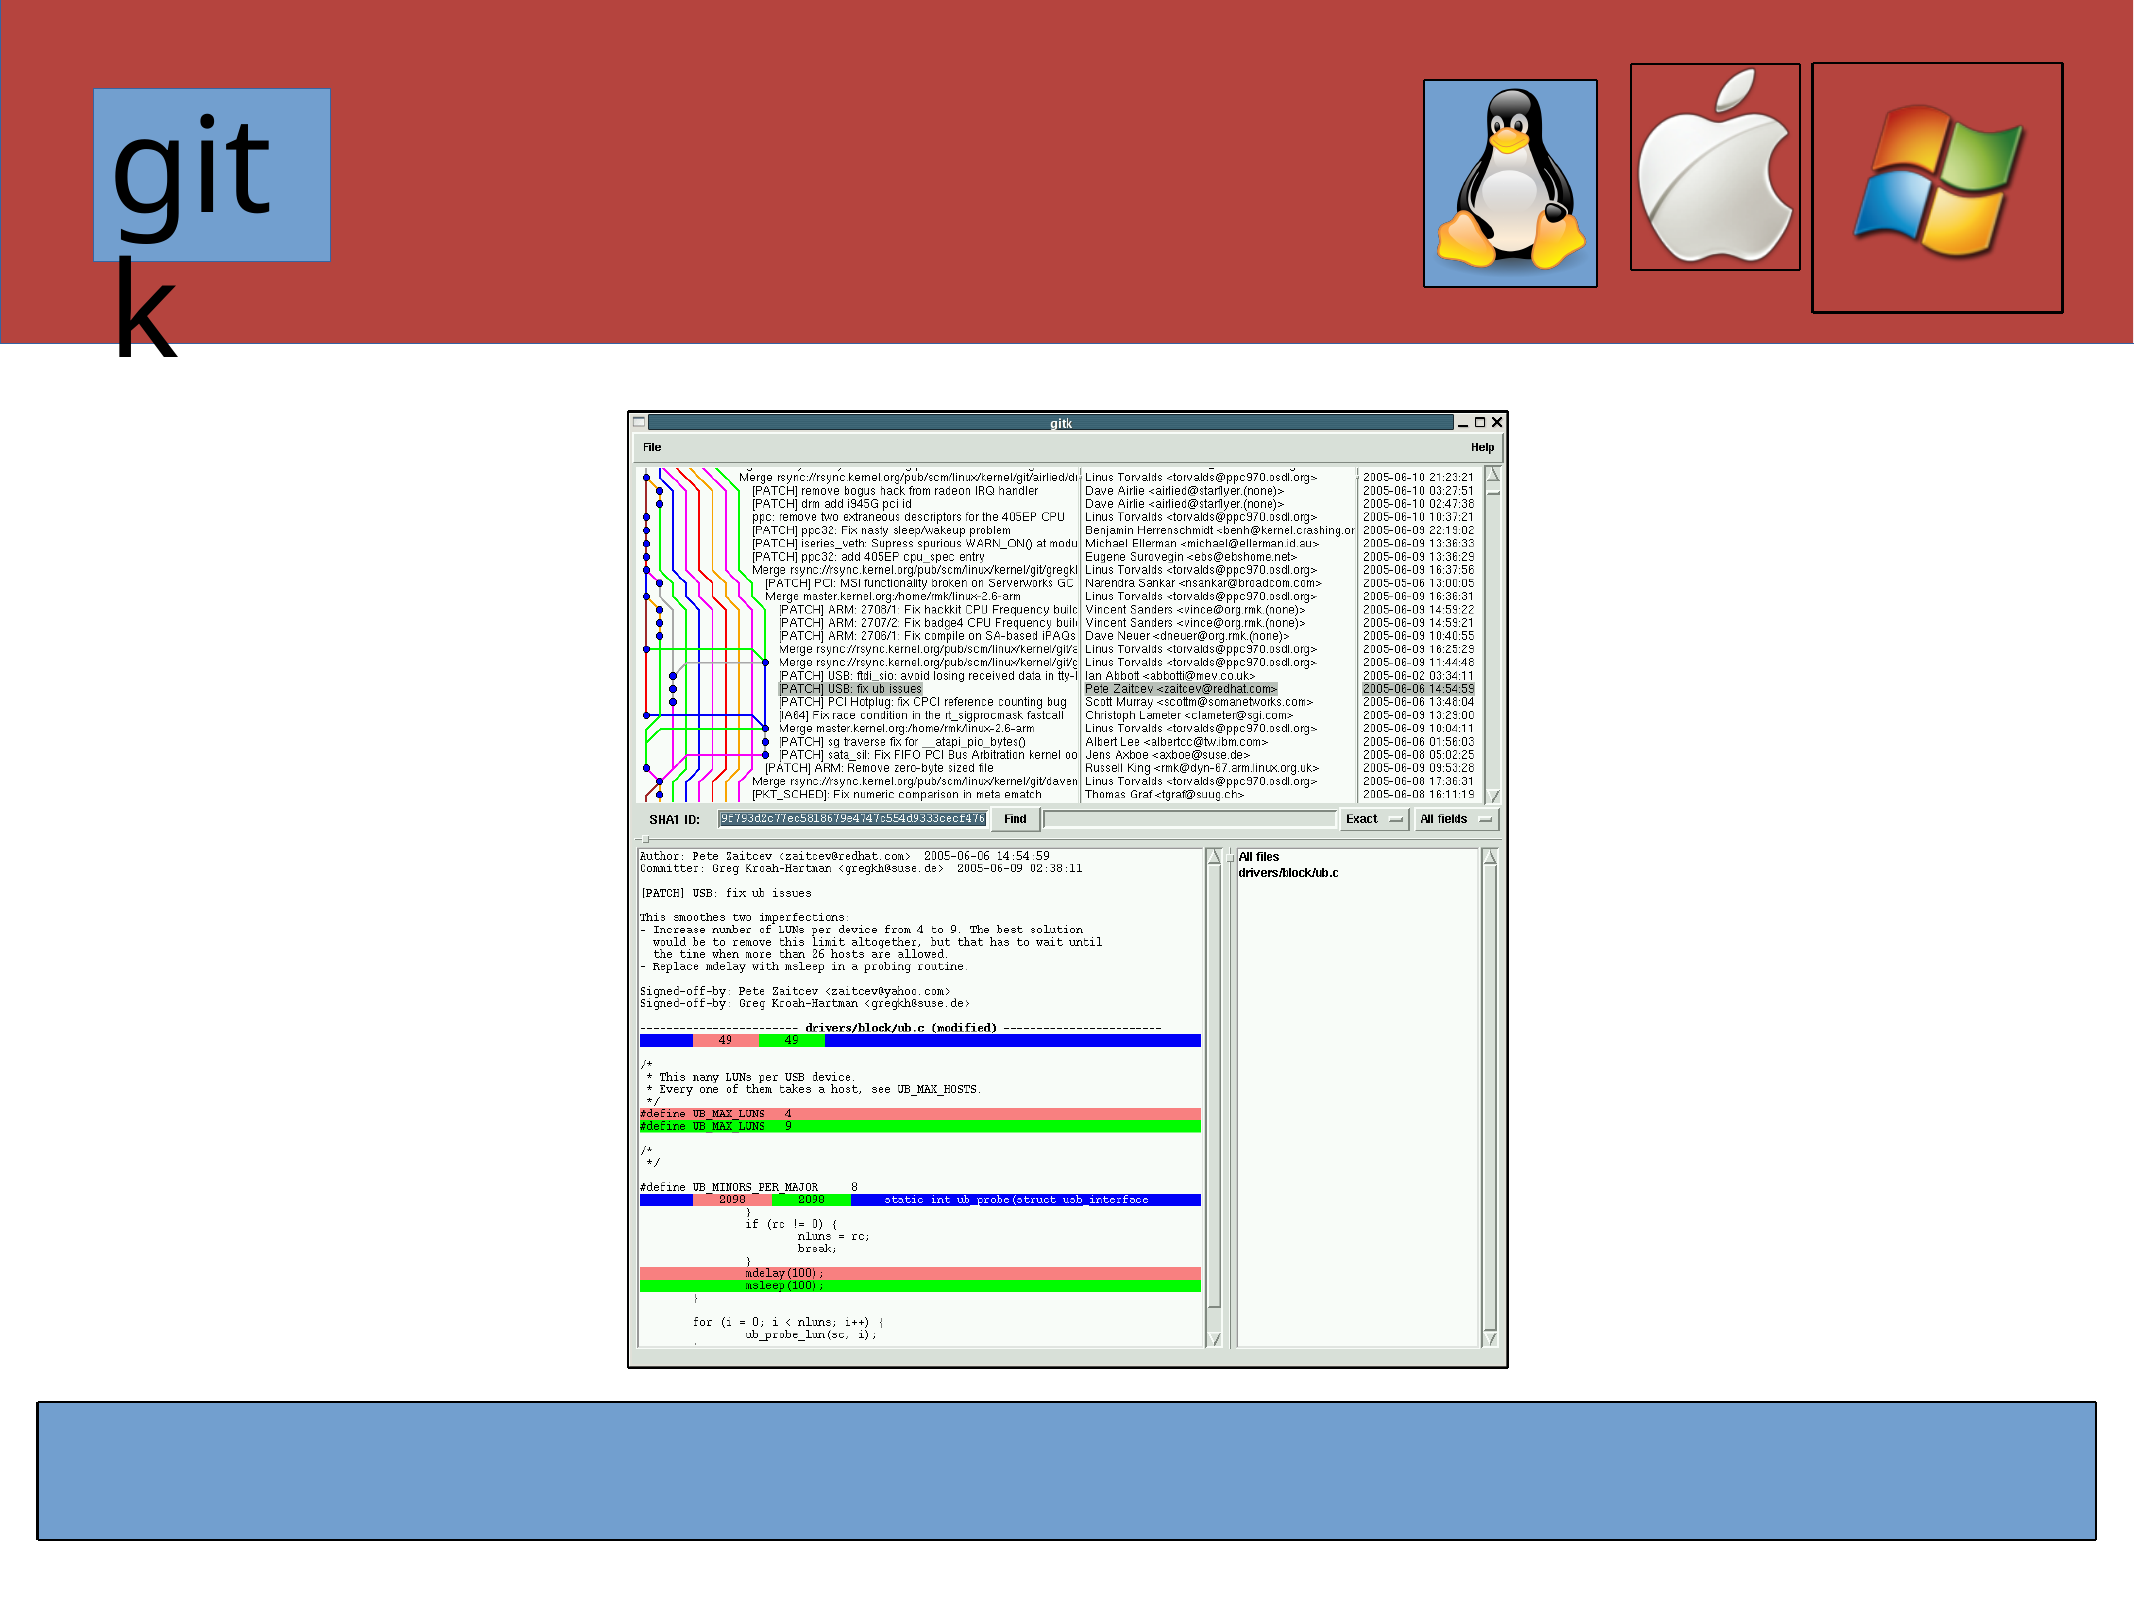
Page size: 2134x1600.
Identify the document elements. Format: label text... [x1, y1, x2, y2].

picture [628, 412, 1507, 1367]
text_box gitk [93, 88, 330, 372]
text_box [37, 1402, 2096, 1540]
picture [1425, 80, 1596, 286]
picture [1813, 63, 2062, 312]
picture [1632, 64, 1799, 270]
text_box [0, 0, 2134, 344]
